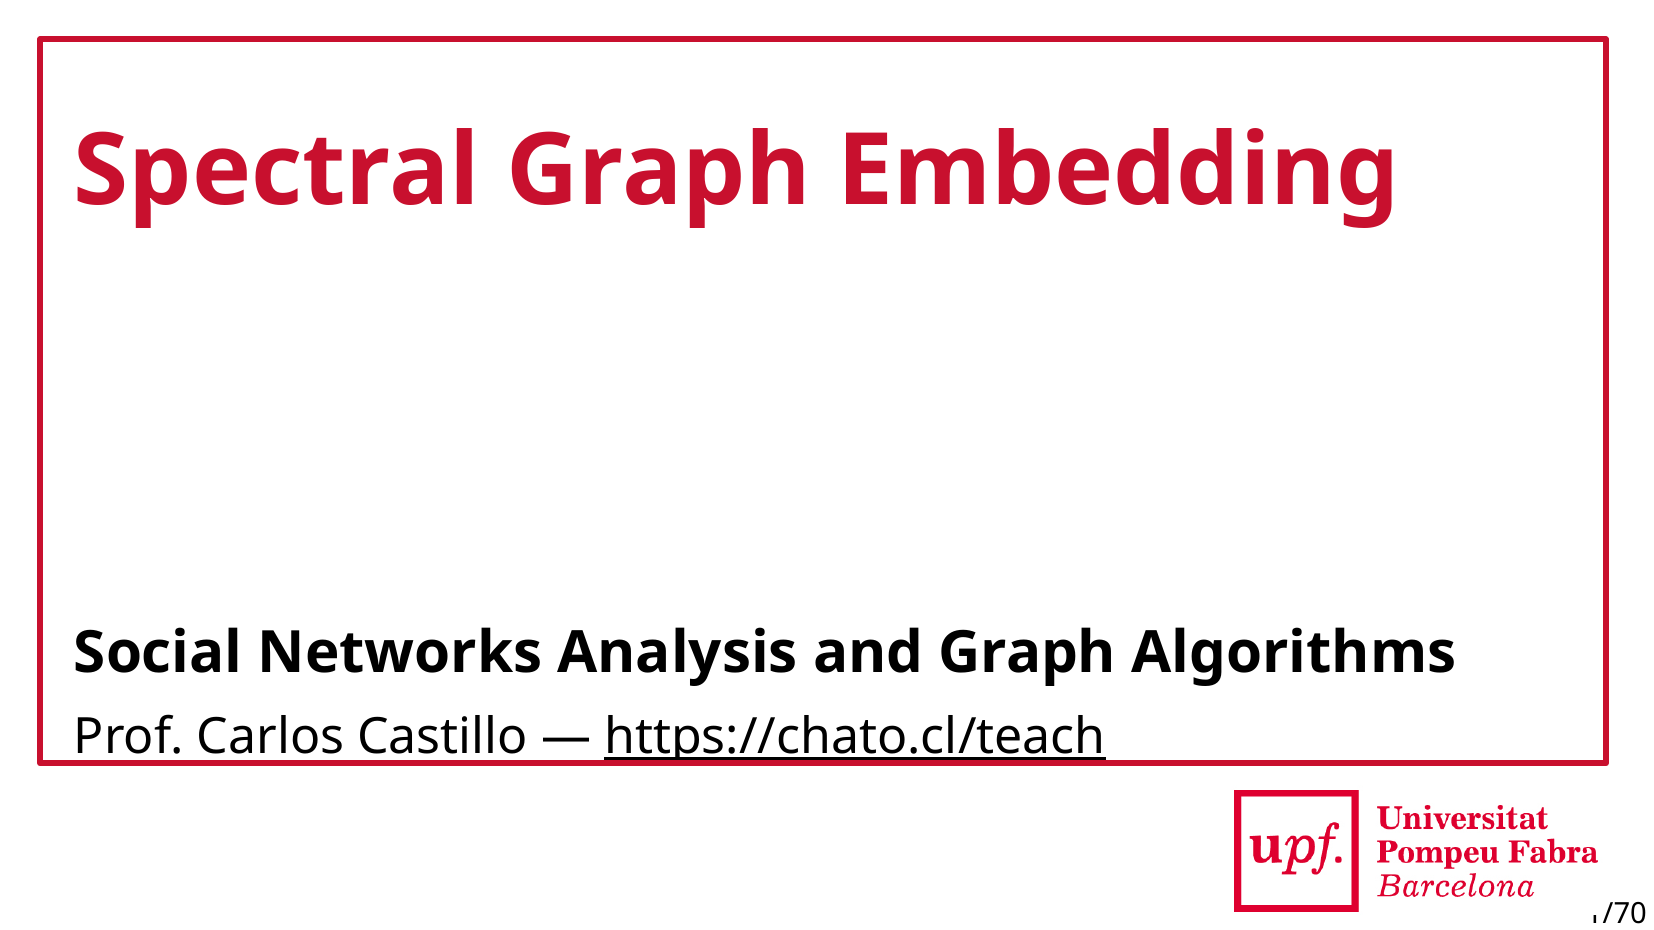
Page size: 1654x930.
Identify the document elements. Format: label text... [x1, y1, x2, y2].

chart [770, 589, 889, 649]
picture [1229, 784, 1603, 915]
text_box Spectral Graph Embedding Social Networks Analysis and Graph Algorithms Prof. Carlos Castillo — https://chato.cl/teach [73, 77, 1562, 730]
